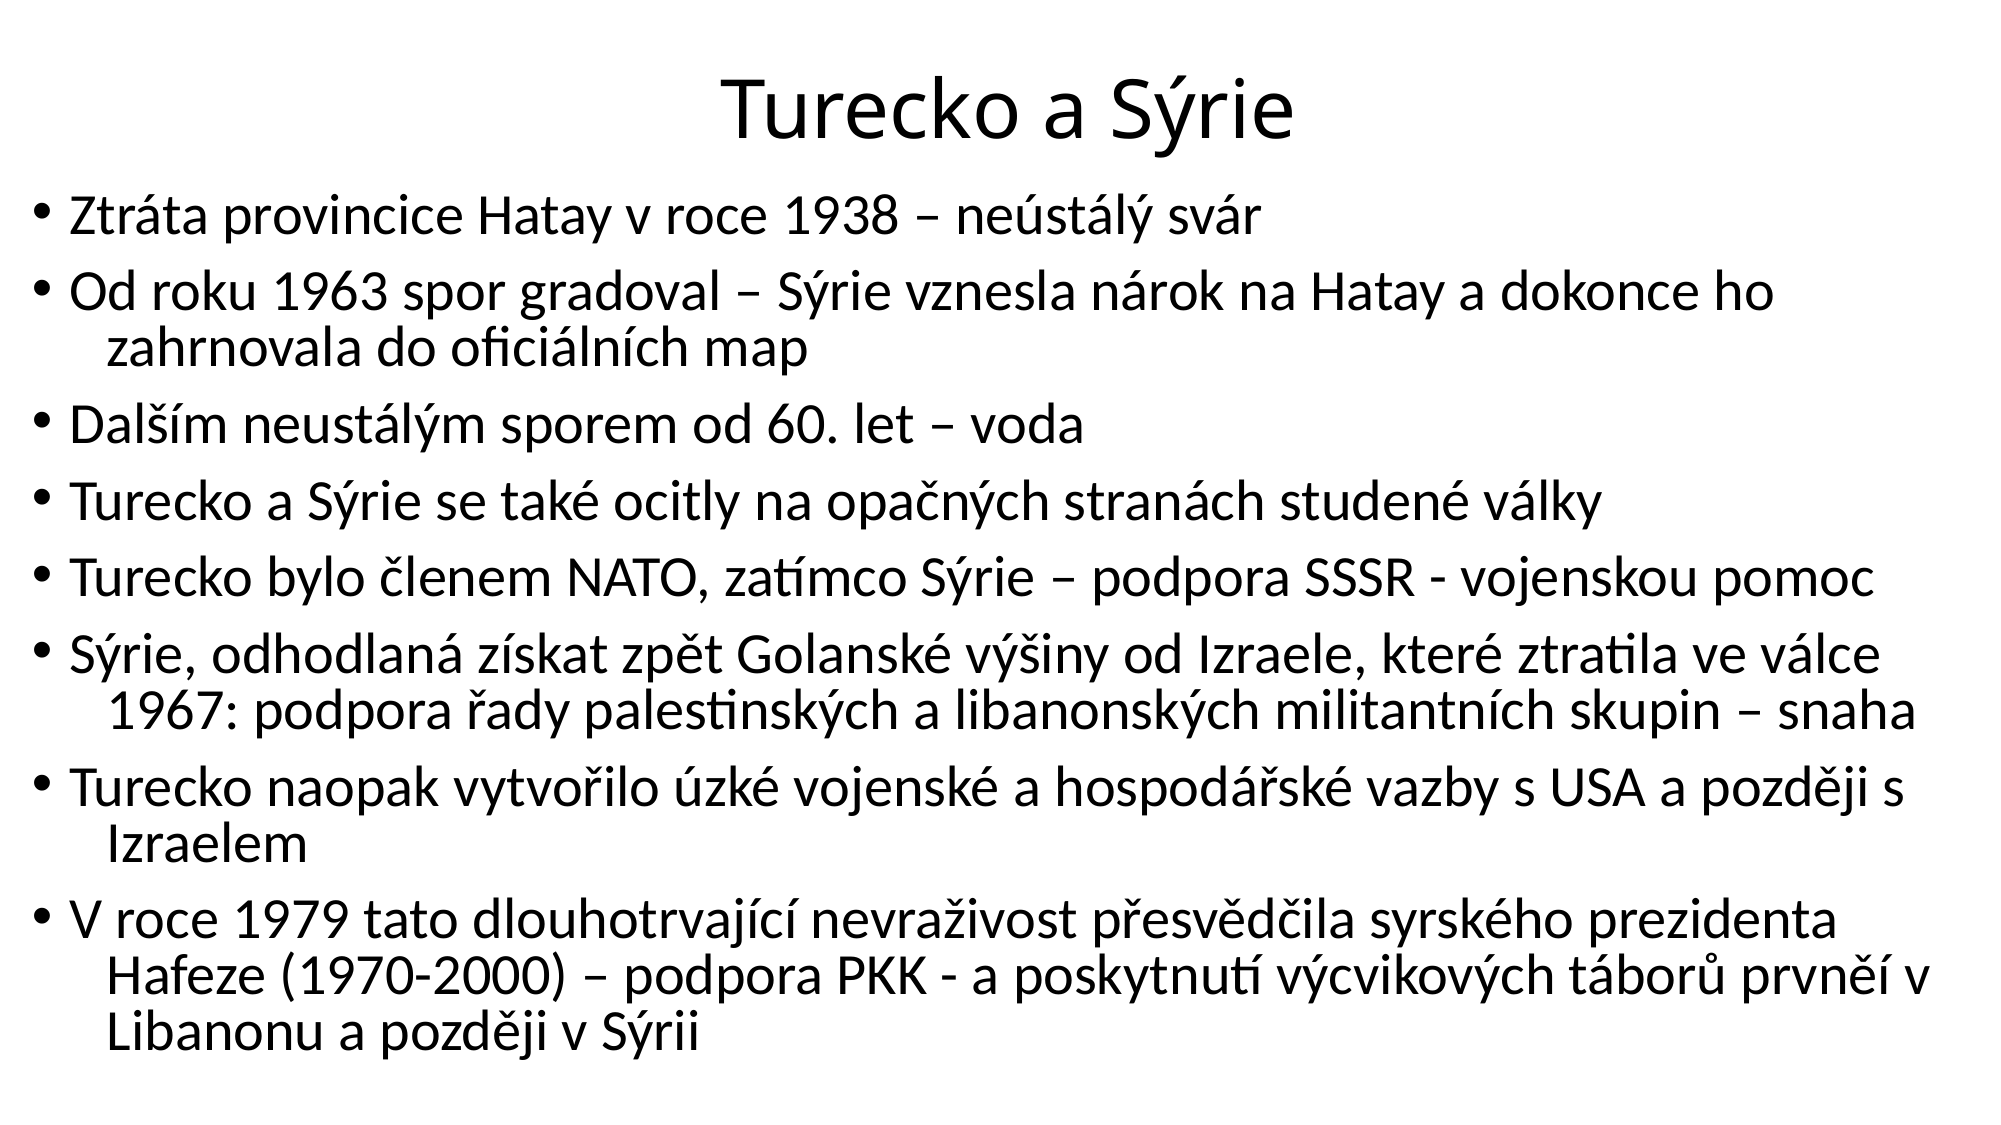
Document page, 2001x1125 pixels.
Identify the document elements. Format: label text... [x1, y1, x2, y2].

list Ztráta provincice Hatay v roce 1938 – neústálý svár Od roku 1963 spor gradoval – Sýrie vznesla nárok na Hatay a dokonce ho zahrnovala do oficiálních map Dalším neustálým sporem od 60. let – voda Turecko a Sýrie se také ocitly na opačných stranách studené války Turecko bylo členem NATO, zatímco Sýrie – podpora SSSR - vojenskou pomoc Sýrie, odhodlaná získat zpět Golanské výšiny od Izraele, které ztratila ve válce 1967: podpora řady palestinských a libanonských militantních skupin – snaha Turecko naopak vytvořilo úzké vojenské a hospodářské vazby s USA a později s Izraelem V roce 1979 tato dlouhotrvající nevraživost přesvědčila syrského prezidenta Hafeze (1970-2000) – podpora PKK - a poskytnutí výcvikových táborů prvněí v Libanonu a později v Sýrii [16, 182, 2000, 1106]
title Turecko a Sýrie [16, 59, 2000, 164]
